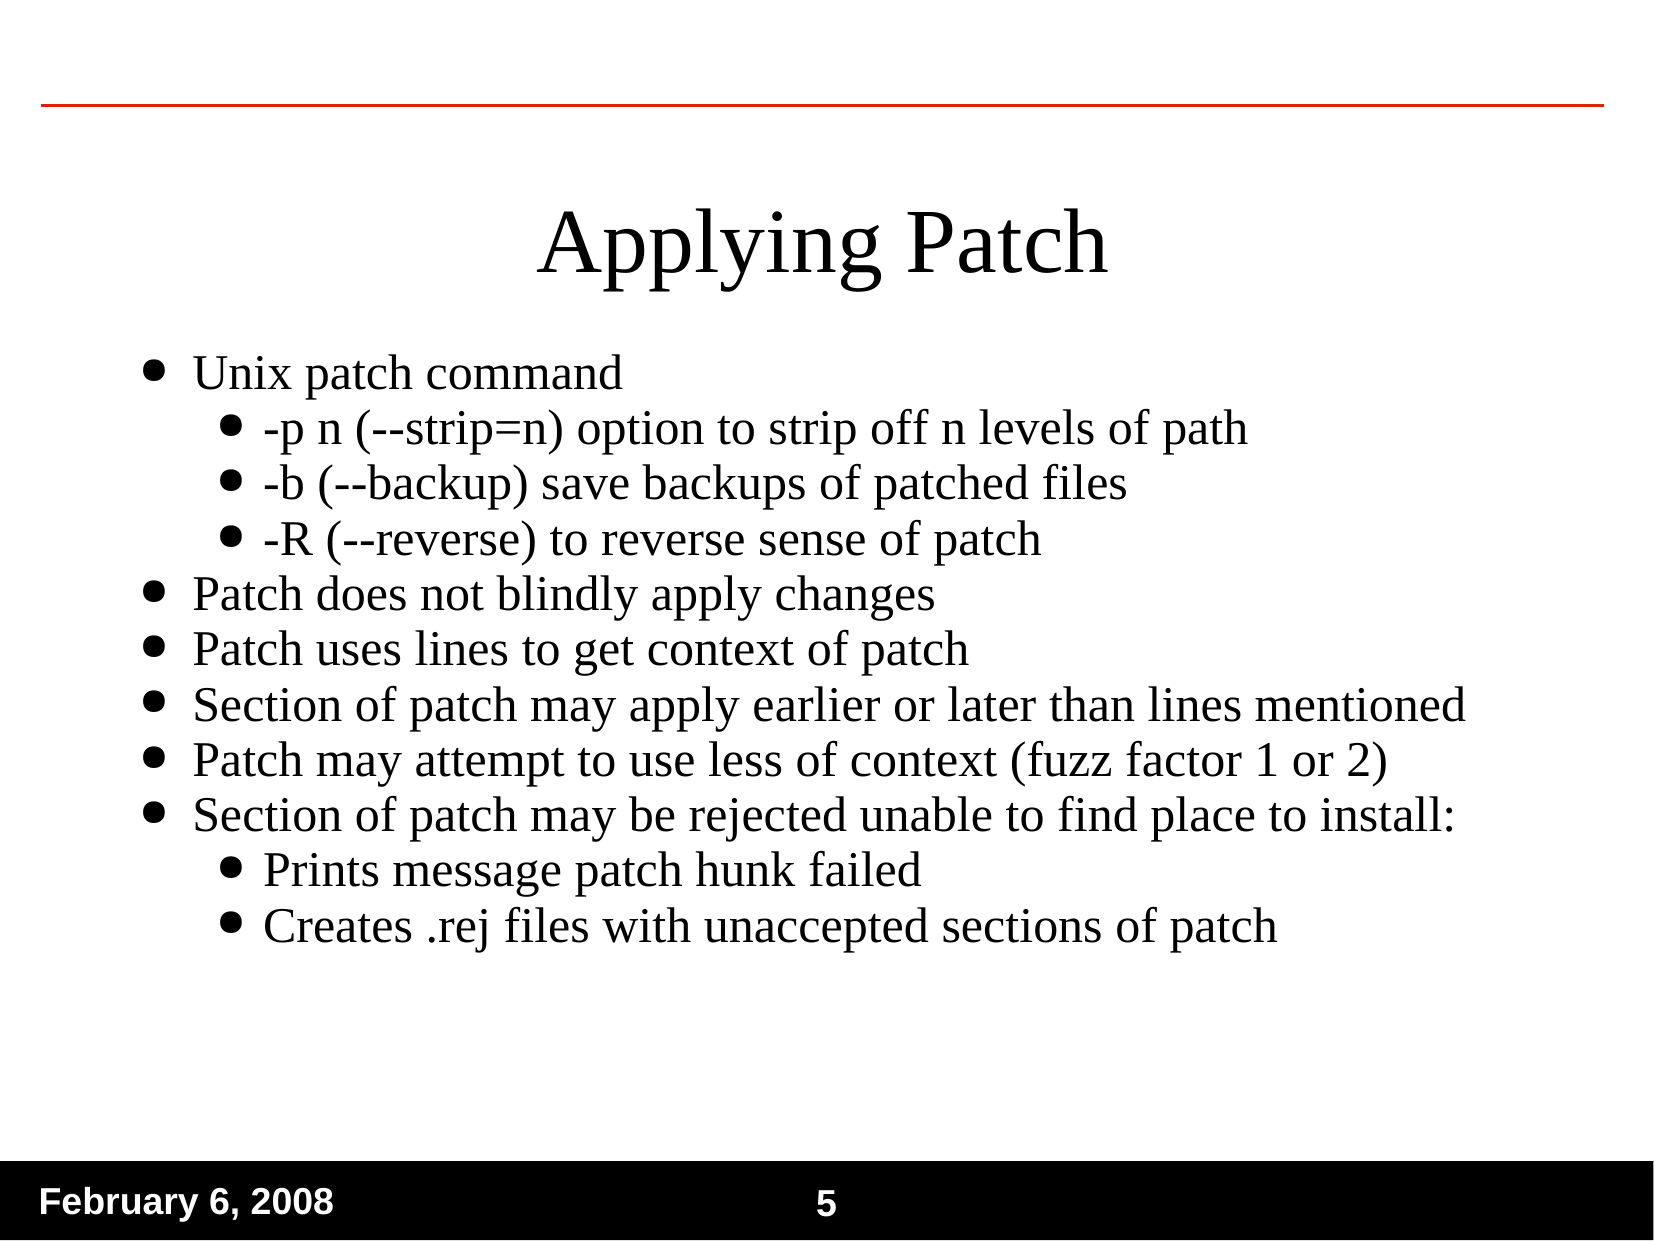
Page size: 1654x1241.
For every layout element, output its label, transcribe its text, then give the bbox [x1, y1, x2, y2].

title Applying Patch [117, 137, 1530, 346]
list Unix patch command -p n (--strip=n) option to strip off n levels of path -b (--backup) save backups of patched files -R (--reverse) to reverse sense of patch Patch does not blindly apply changes Patch uses lines to get context of patch Section of patch may apply earlier or later than lines mentioned Patch may attempt to use less of context (fuzz factor 1 or 2) Section of patch may be rejected unable to find place to install: Prints message patch hunk failed Creates .rej files with unaccepted sections of patch [121, 344, 1534, 1127]
